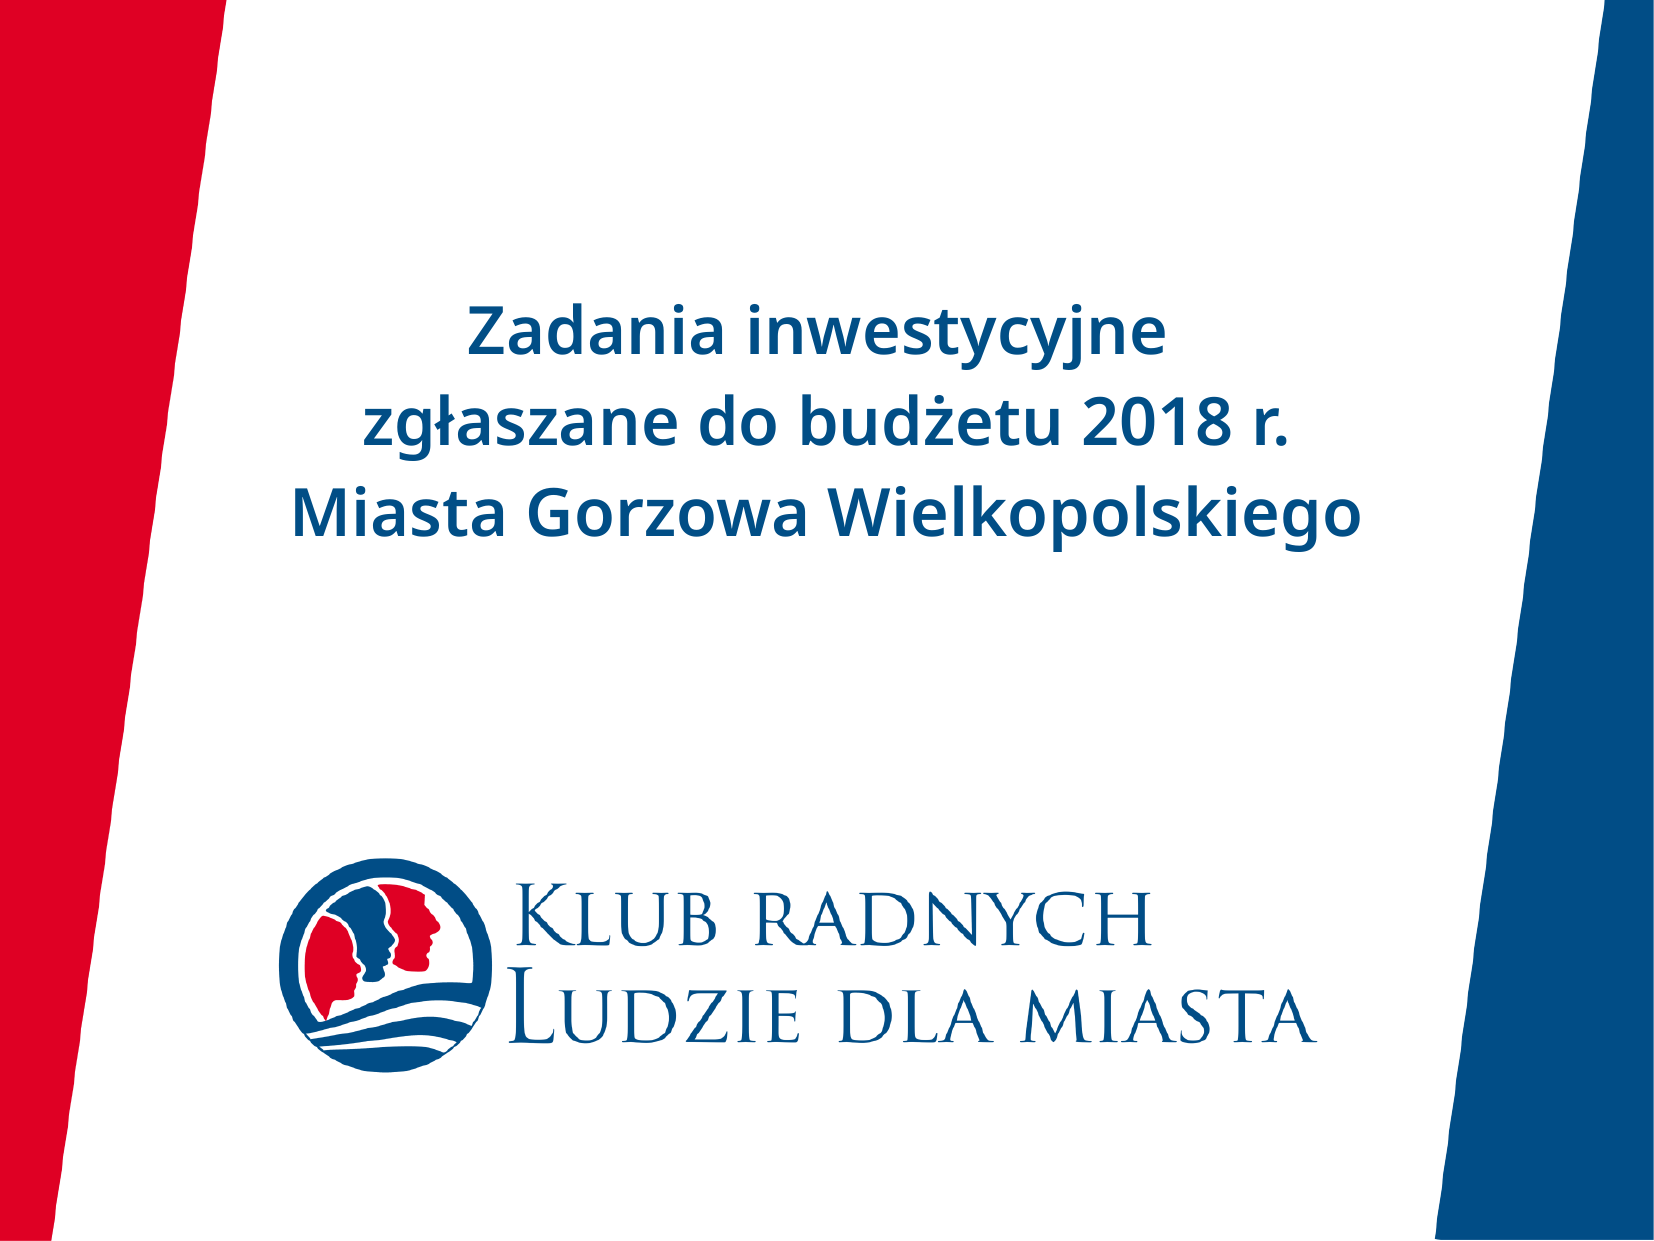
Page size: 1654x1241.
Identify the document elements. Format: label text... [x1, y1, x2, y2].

picture [0, 0, 1654, 1241]
subtitle Zadania inwestycyjne zgłaszane do budżetu 2018 r. Miasta Gorzowa Wielkopolskiego [82, 118, 1571, 721]
